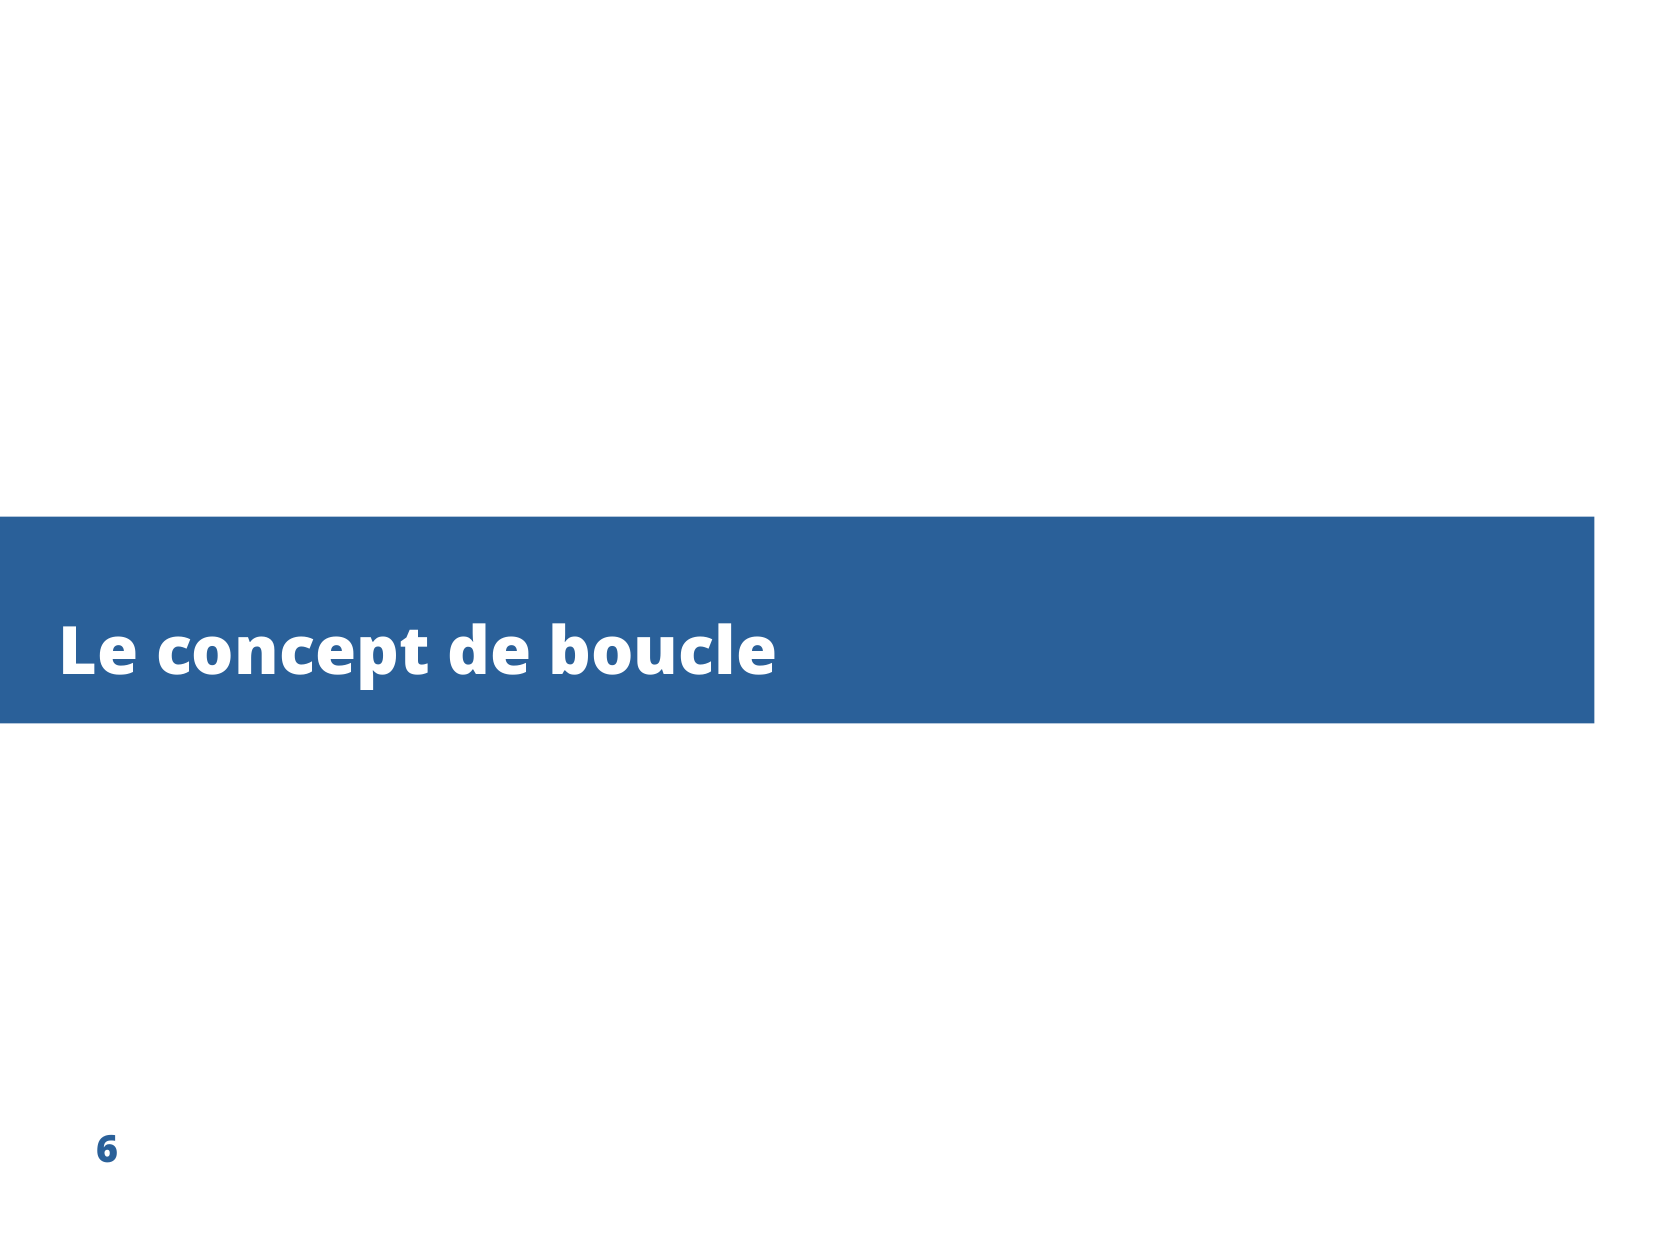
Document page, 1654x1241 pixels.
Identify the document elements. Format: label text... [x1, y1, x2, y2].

title Le concept de boucle [59, 546, 1595, 694]
